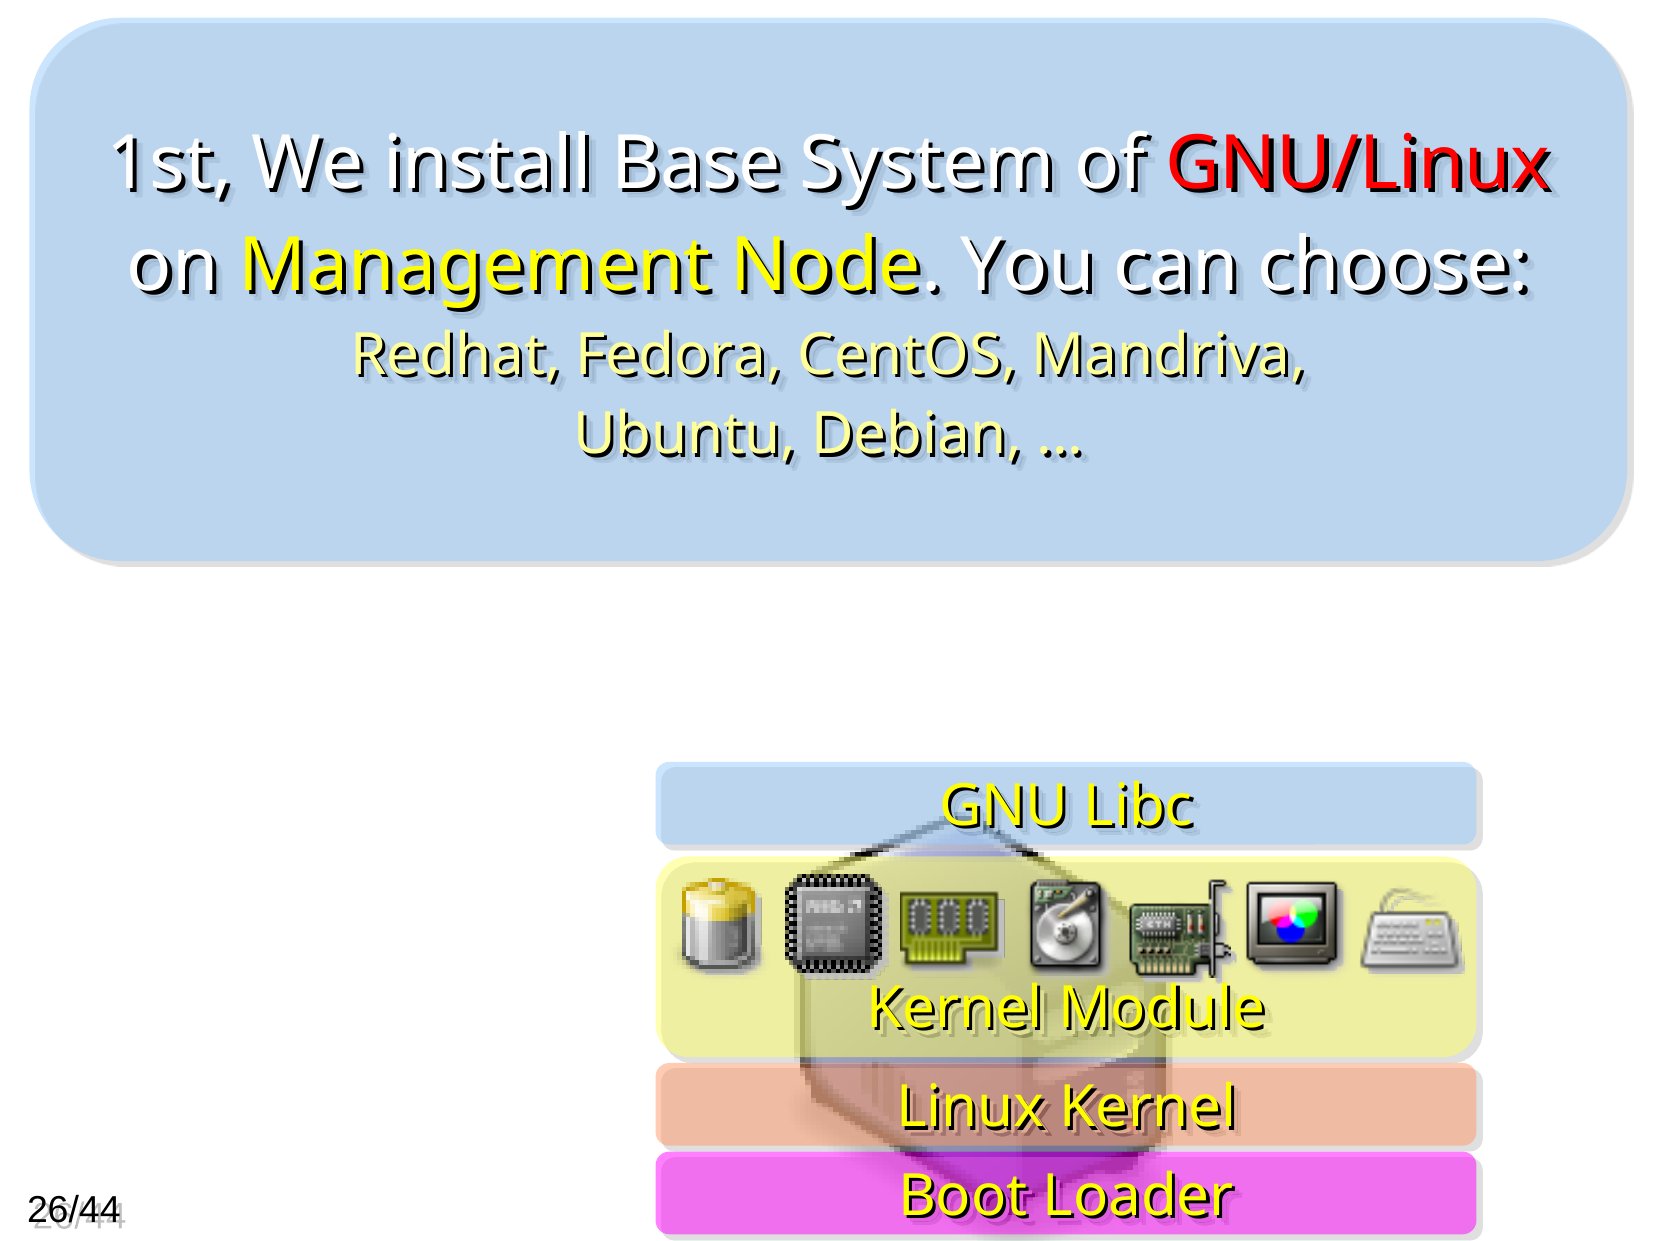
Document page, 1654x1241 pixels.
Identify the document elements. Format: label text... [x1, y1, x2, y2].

text_box 1st, We install Base System of GNU/Linux on Management Node. You can choose: Redhat, Fedora, CentOS, Mandriva, Ubuntu, Debian, ... [29, 17, 1628, 562]
text_box Boot Loader [655, 1151, 1477, 1235]
text_box Kernel Module [655, 856, 1477, 1058]
picture [1014, 876, 1116, 976]
picture [767, 845, 1211, 856]
picture [785, 874, 887, 978]
picture [767, 1235, 1211, 1241]
text_box 16/44 [0, 1181, 148, 1239]
text_box Linux Kernel [655, 1062, 1477, 1146]
text_box GNU Libc [655, 761, 1477, 845]
picture [669, 874, 773, 978]
picture [900, 874, 1002, 978]
picture [1128, 874, 1231, 978]
picture [767, 1146, 1211, 1151]
picture [1243, 874, 1346, 978]
picture [1359, 874, 1462, 978]
picture [767, 1058, 1211, 1062]
